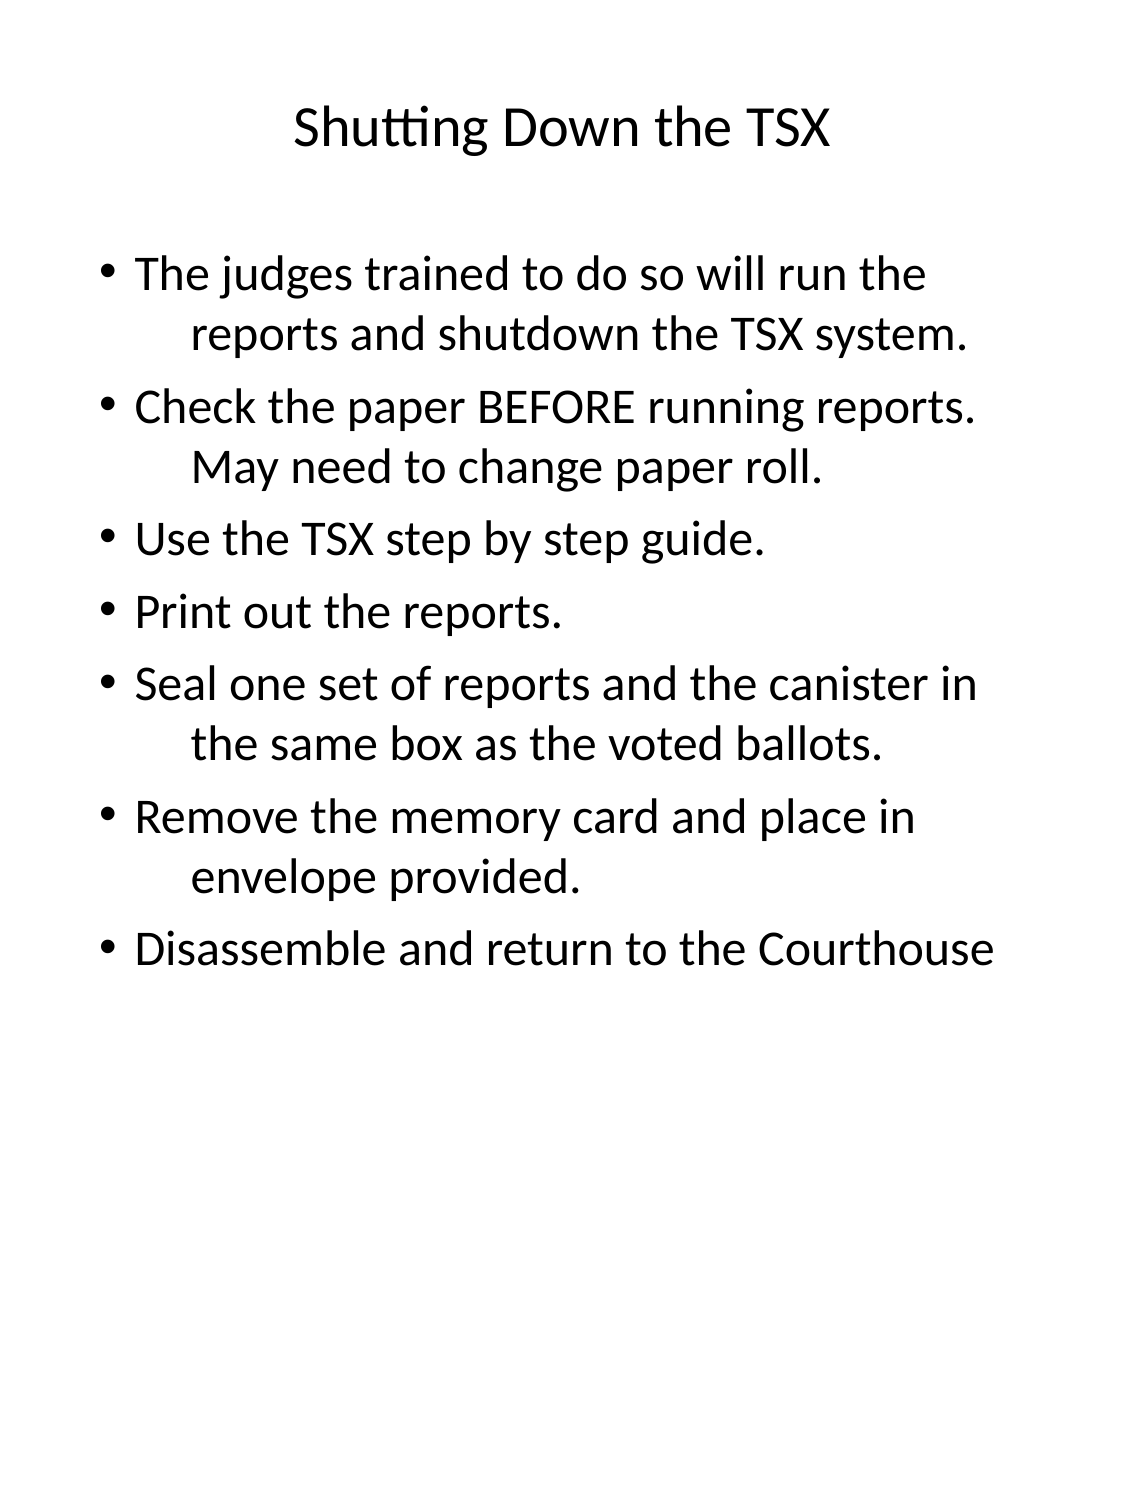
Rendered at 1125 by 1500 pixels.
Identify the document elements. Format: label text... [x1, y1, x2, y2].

text_box Shutting Down the TSX [84, 80, 1041, 167]
text_box The judges trained to do so will run the reports and shutdown the TSX system. Check the paper BEFORE running reports. May need to change paper roll. Use the TSX step by step guide. Print out the reports. Seal one set of reports and the canister in the same box as the voted ballots. Remove the memory card and place in envelope provided. Disassemble and return to the Courthouse [84, 233, 1041, 1334]
